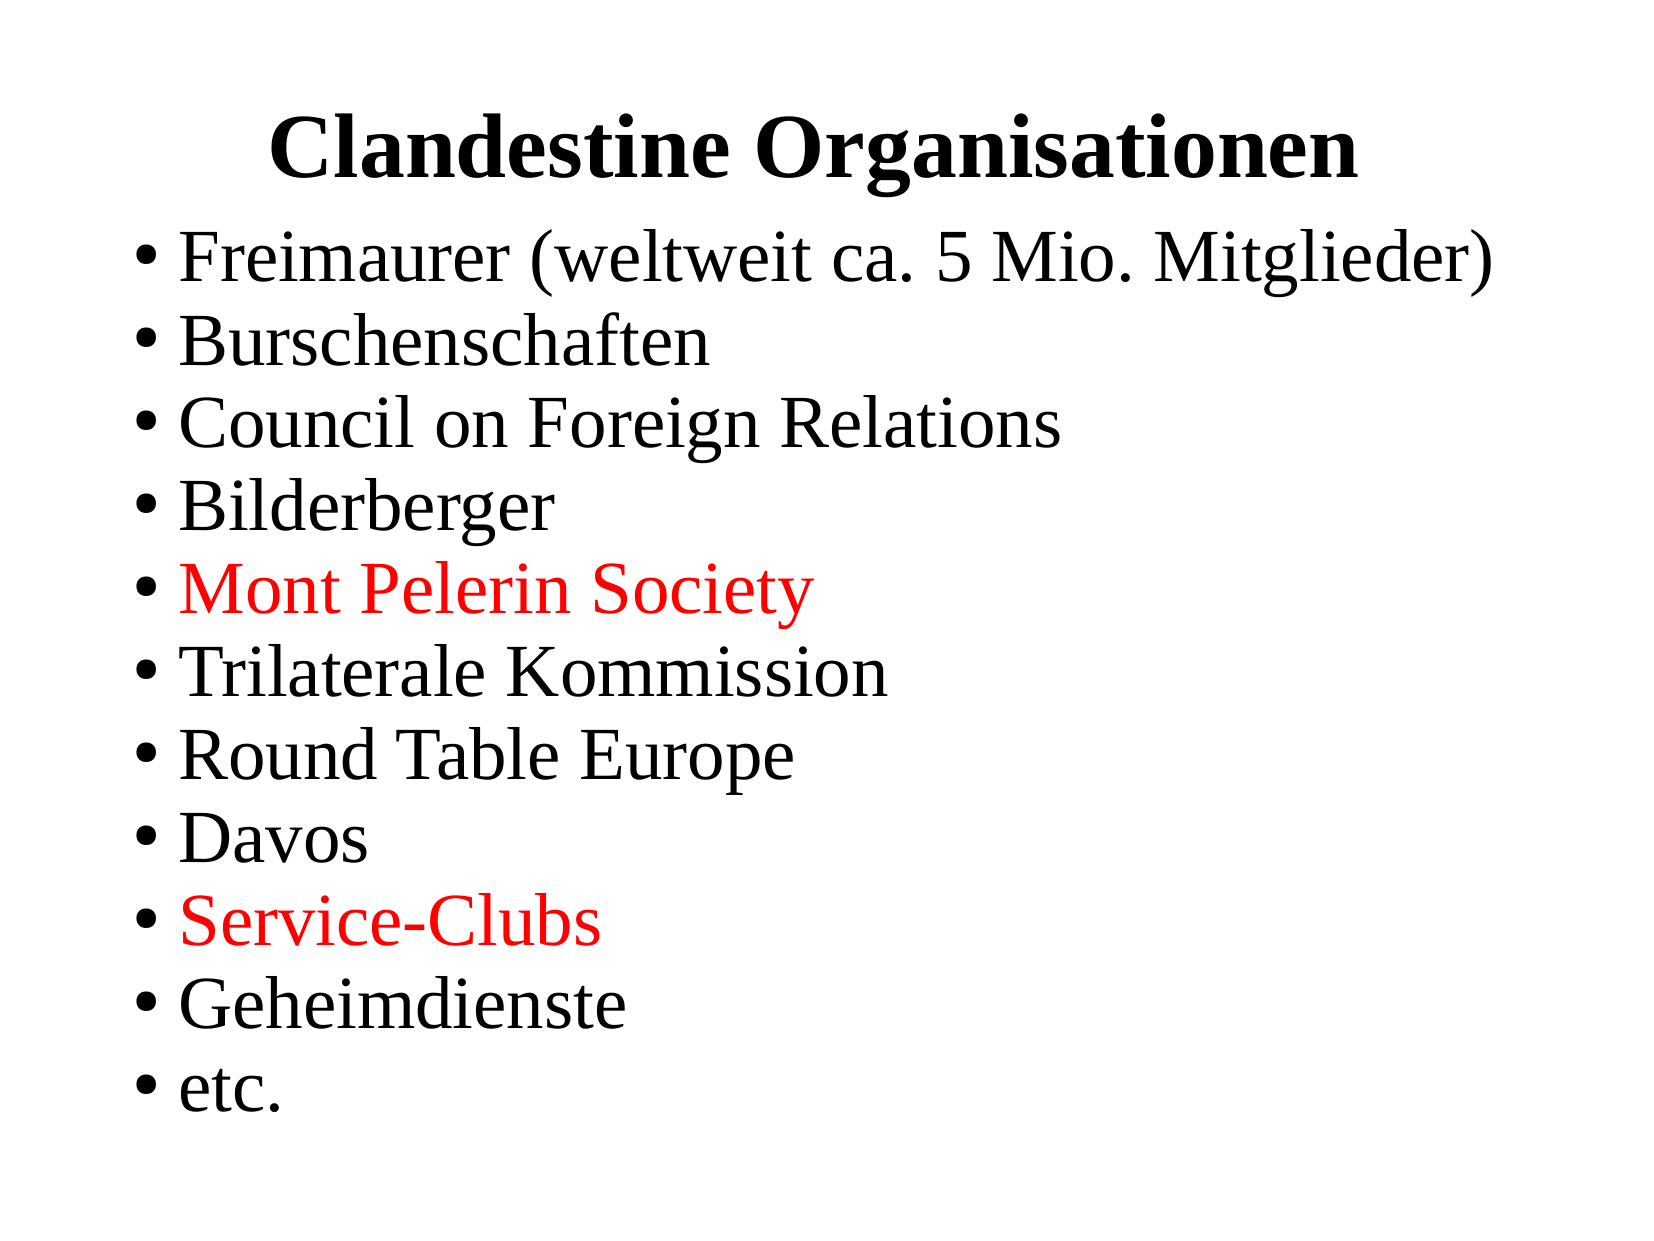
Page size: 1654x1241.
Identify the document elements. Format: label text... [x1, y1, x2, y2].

text_box Clandestine Organisationen Freimaurer (weltweit ca. 5 Mio. Mitglieder) Burschenschaften Council on Foreign Relations Bilderberger Mont Pelerin Society Trilaterale Kommission Round Table Europe Davos Service-Clubs Geheimdienste etc. [118, 88, 1536, 1140]
